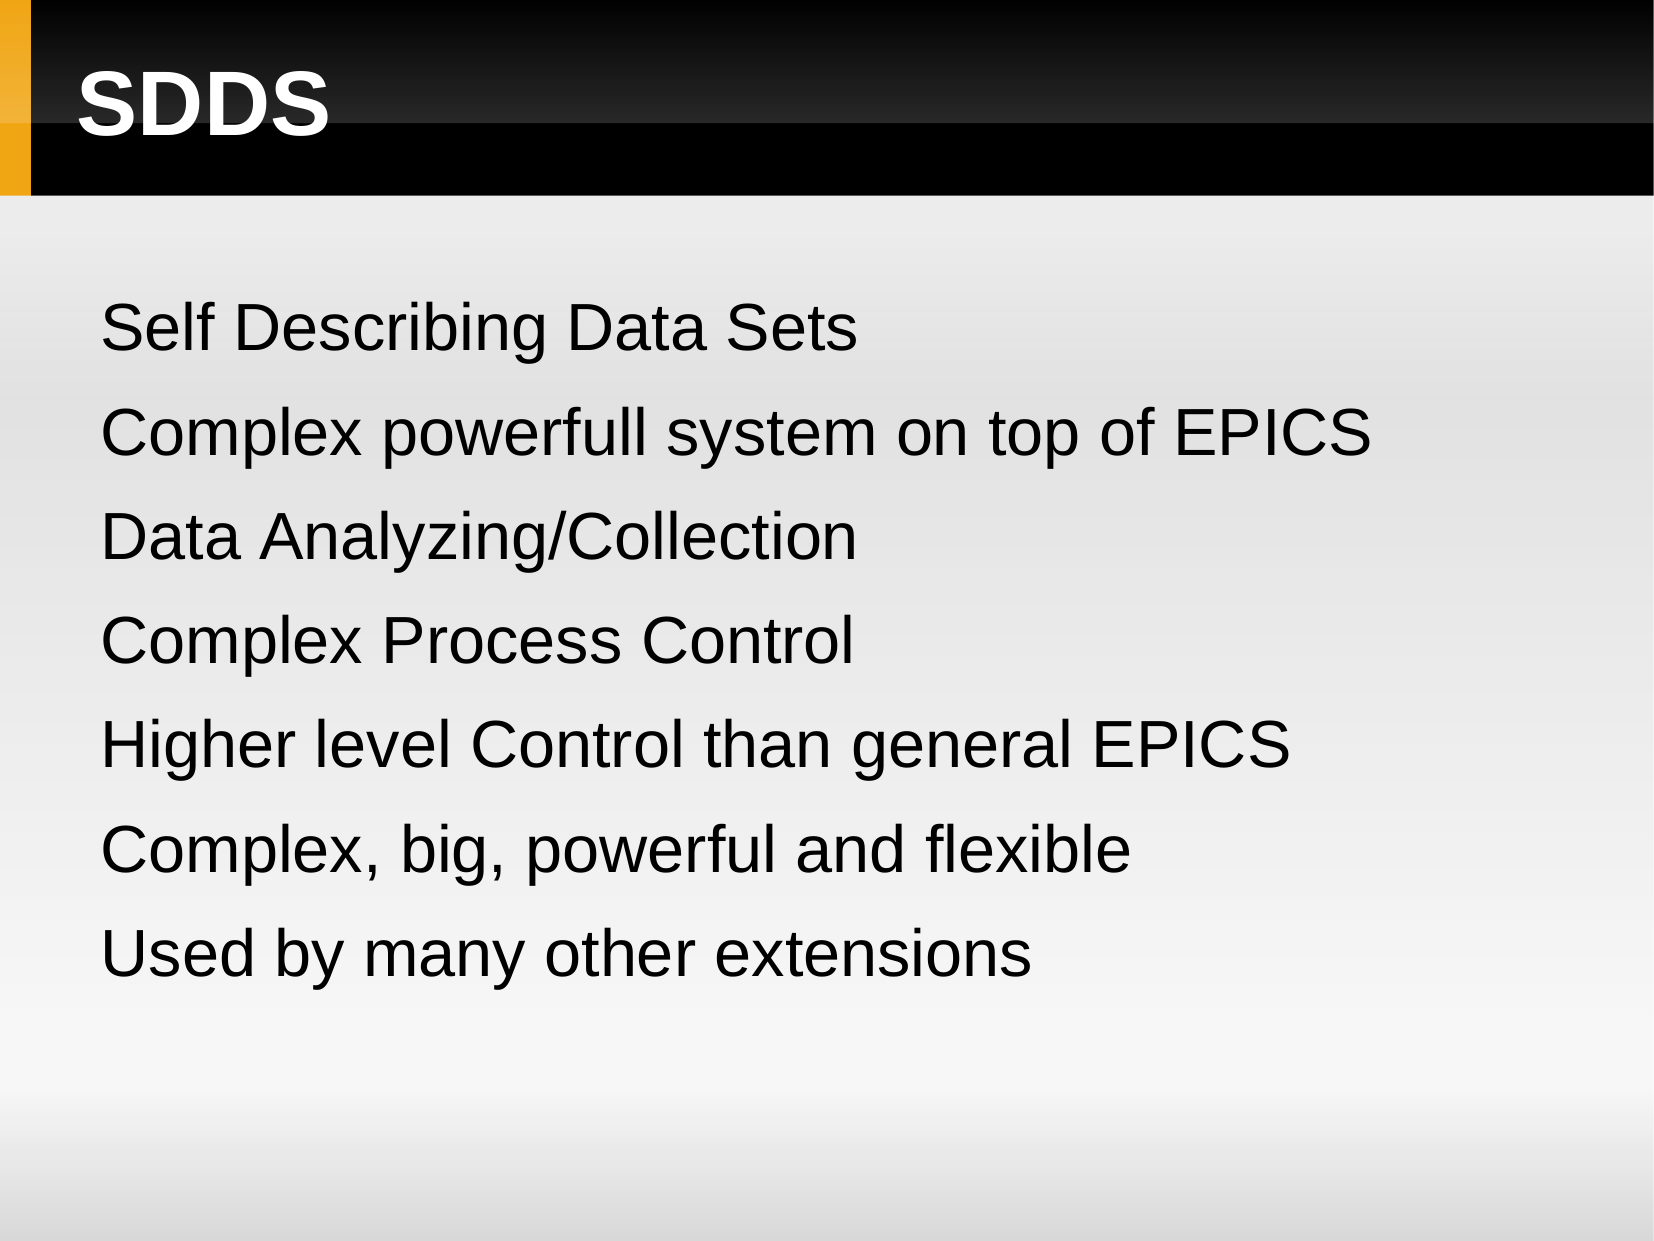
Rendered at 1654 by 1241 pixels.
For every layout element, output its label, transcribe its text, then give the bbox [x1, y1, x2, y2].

title SDDS [76, 7, 1565, 200]
list Self Describing Data Sets Complex powerfull system on top of EPICS Data Analyzing/Collection Complex Process Control Higher level Control than general EPICS Complex, big, powerful and flexible Used by many other extensions [82, 290, 1571, 1094]
picture [0, 0, 1654, 1241]
